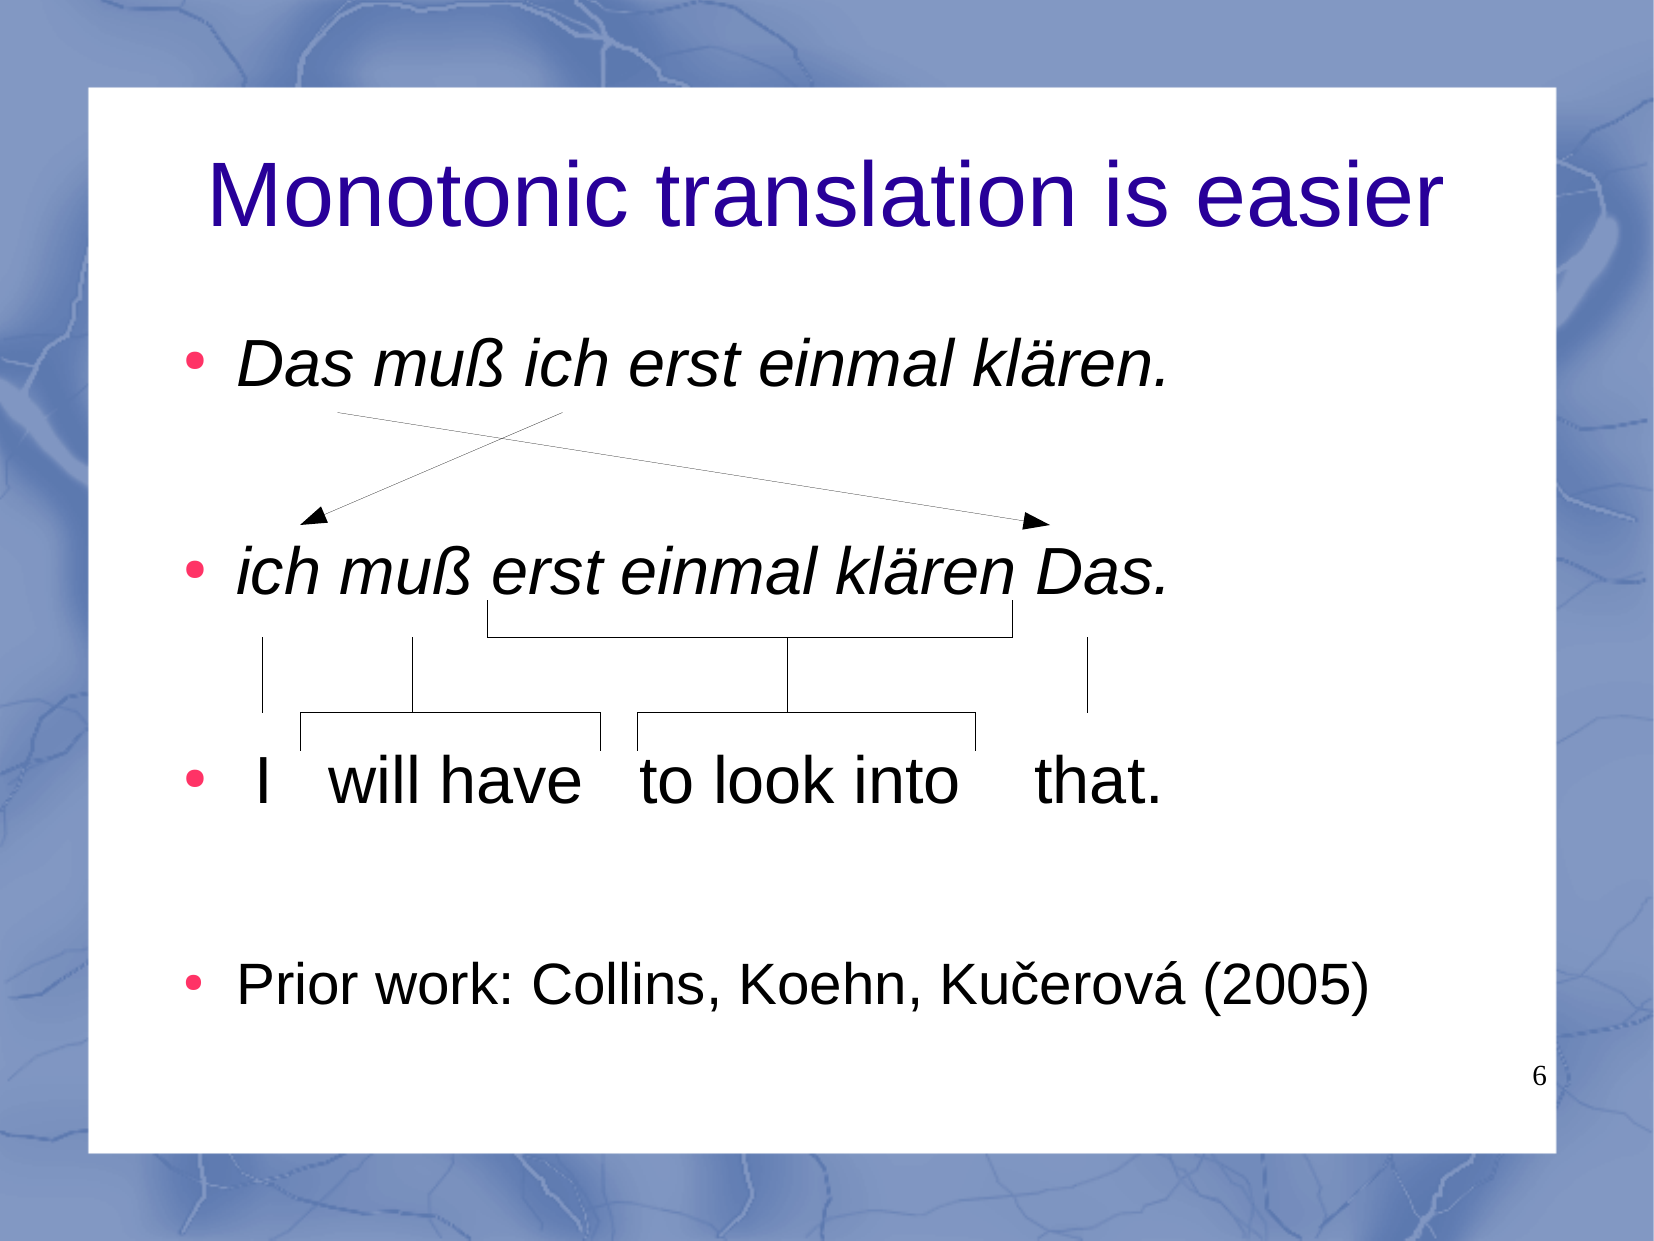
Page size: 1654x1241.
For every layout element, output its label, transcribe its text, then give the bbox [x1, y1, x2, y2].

list Das muß ich erst einmal klären. ich muß erst einmal klären Das. I will have to look into that. Prior work: Collins, Koehn, Kučerová (2005) [147, 325, 1506, 1017]
picture [0, 0, 1654, 1241]
title Monotonic translation is easier [118, 98, 1536, 291]
